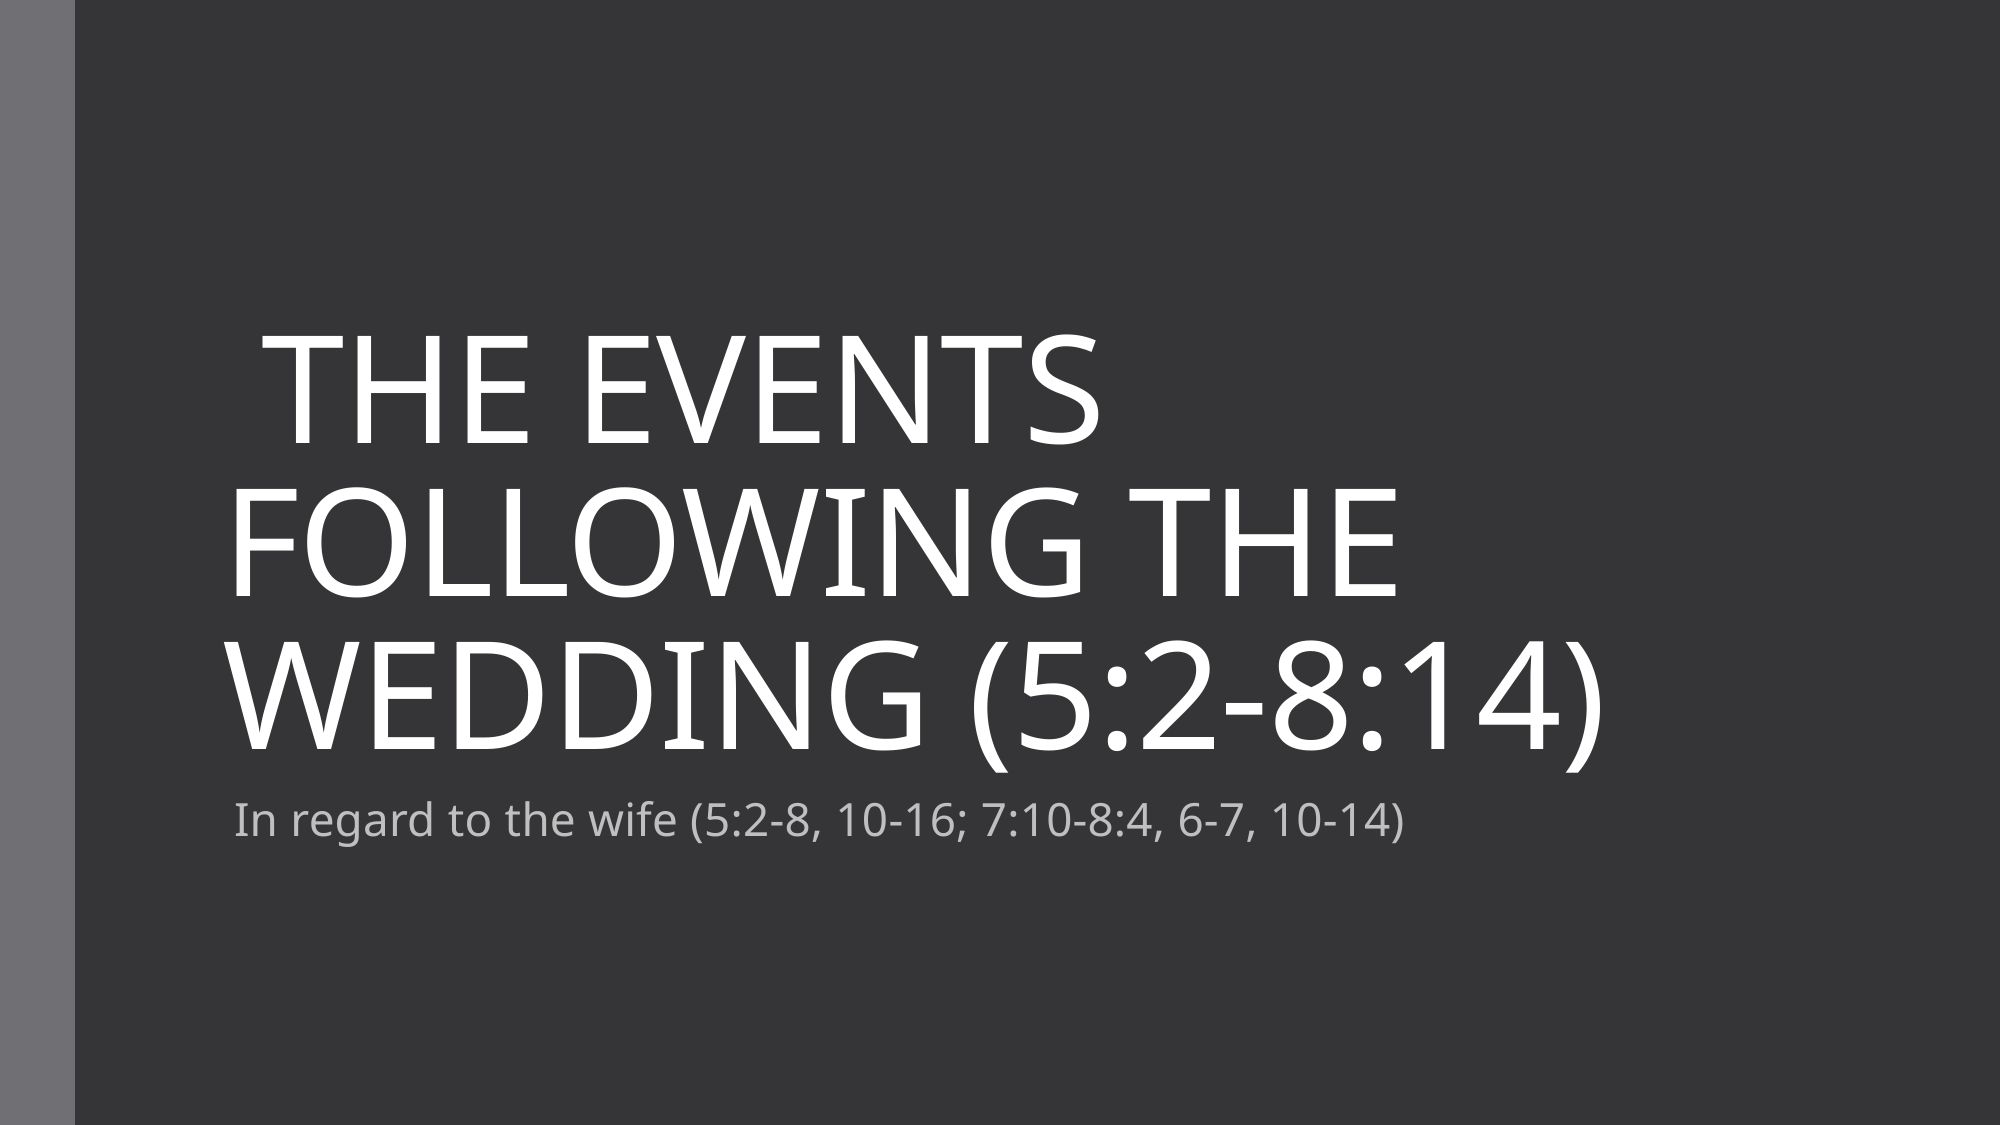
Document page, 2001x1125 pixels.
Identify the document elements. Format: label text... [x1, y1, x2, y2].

title THE EVENTS FOLLOWING THE WEDDING (5:2-8:14) [206, 124, 1752, 787]
subtitle In regard to the wife (5:2-8, 10-16; 7:10-8:4, 6-7, 10-14) [206, 787, 1752, 1066]
